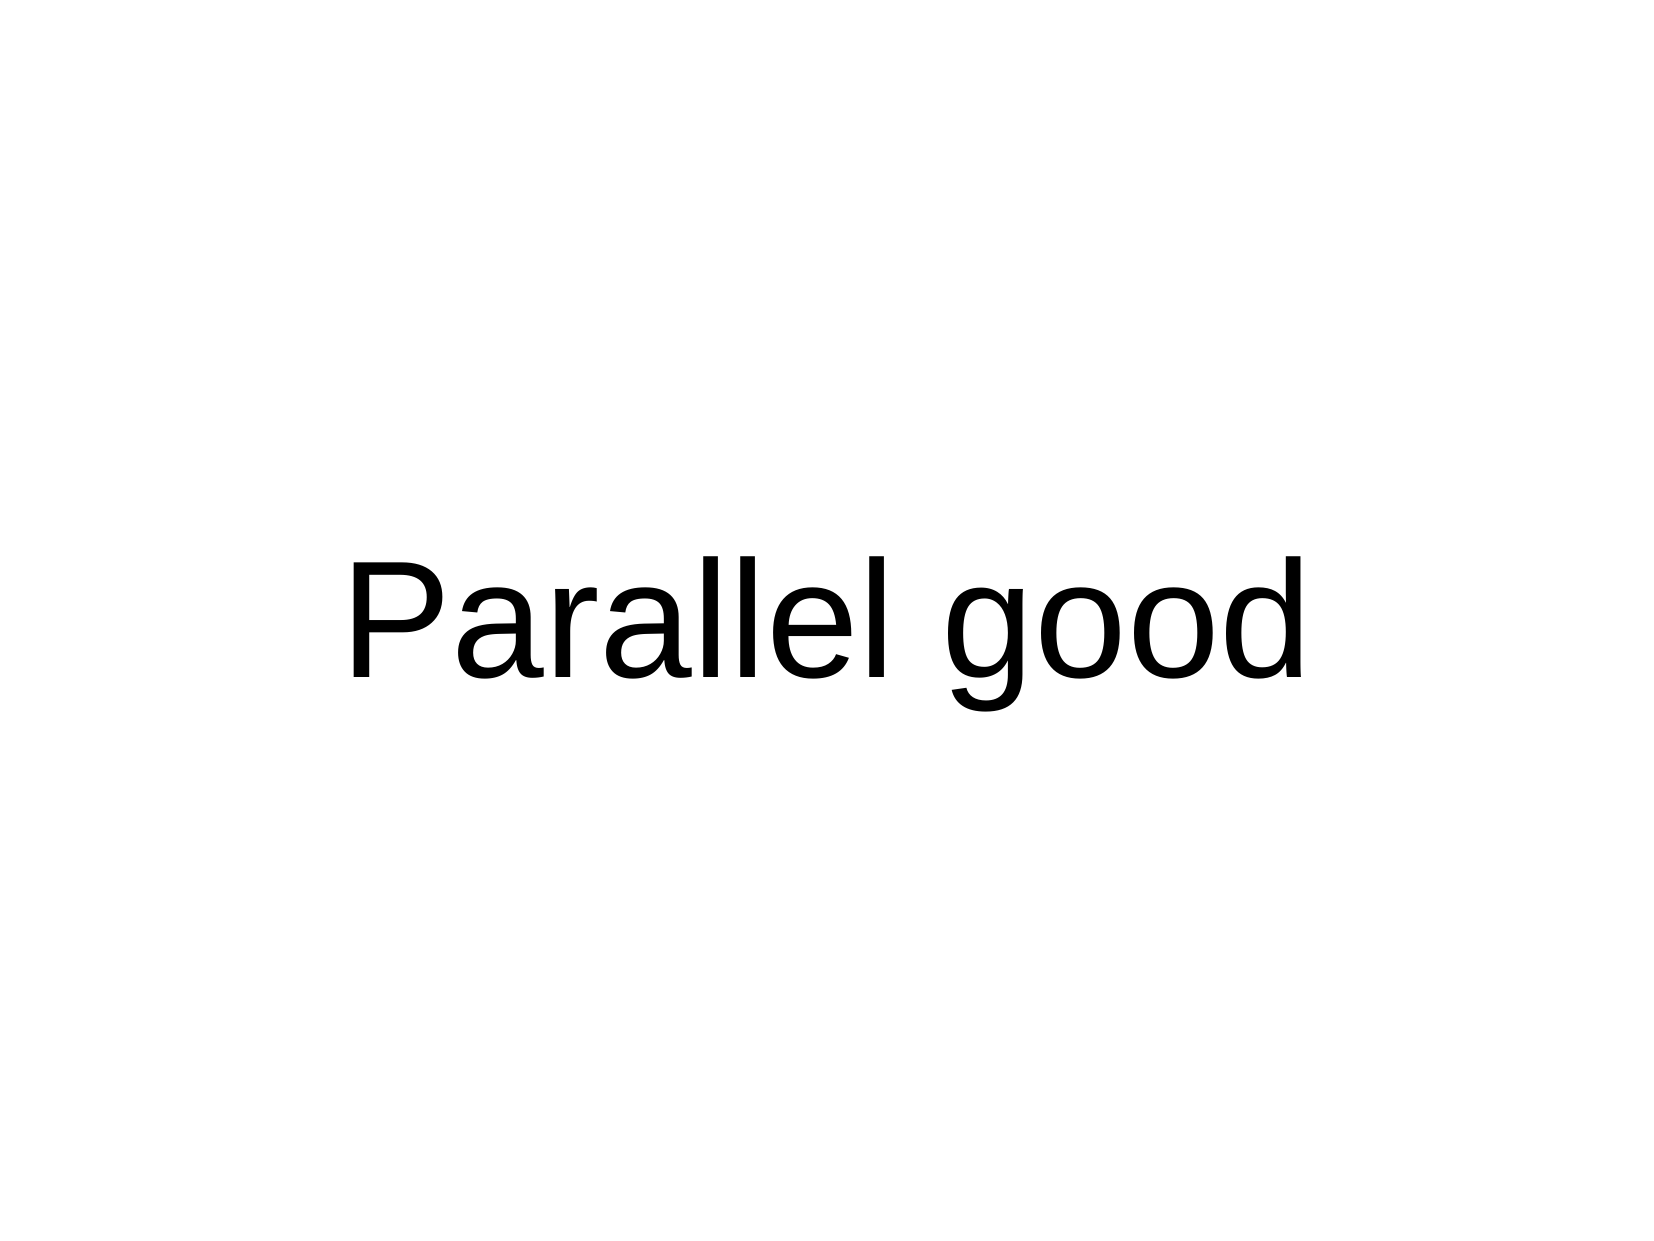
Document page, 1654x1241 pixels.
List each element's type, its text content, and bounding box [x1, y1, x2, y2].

title Parallel good [0, 516, 1654, 724]
